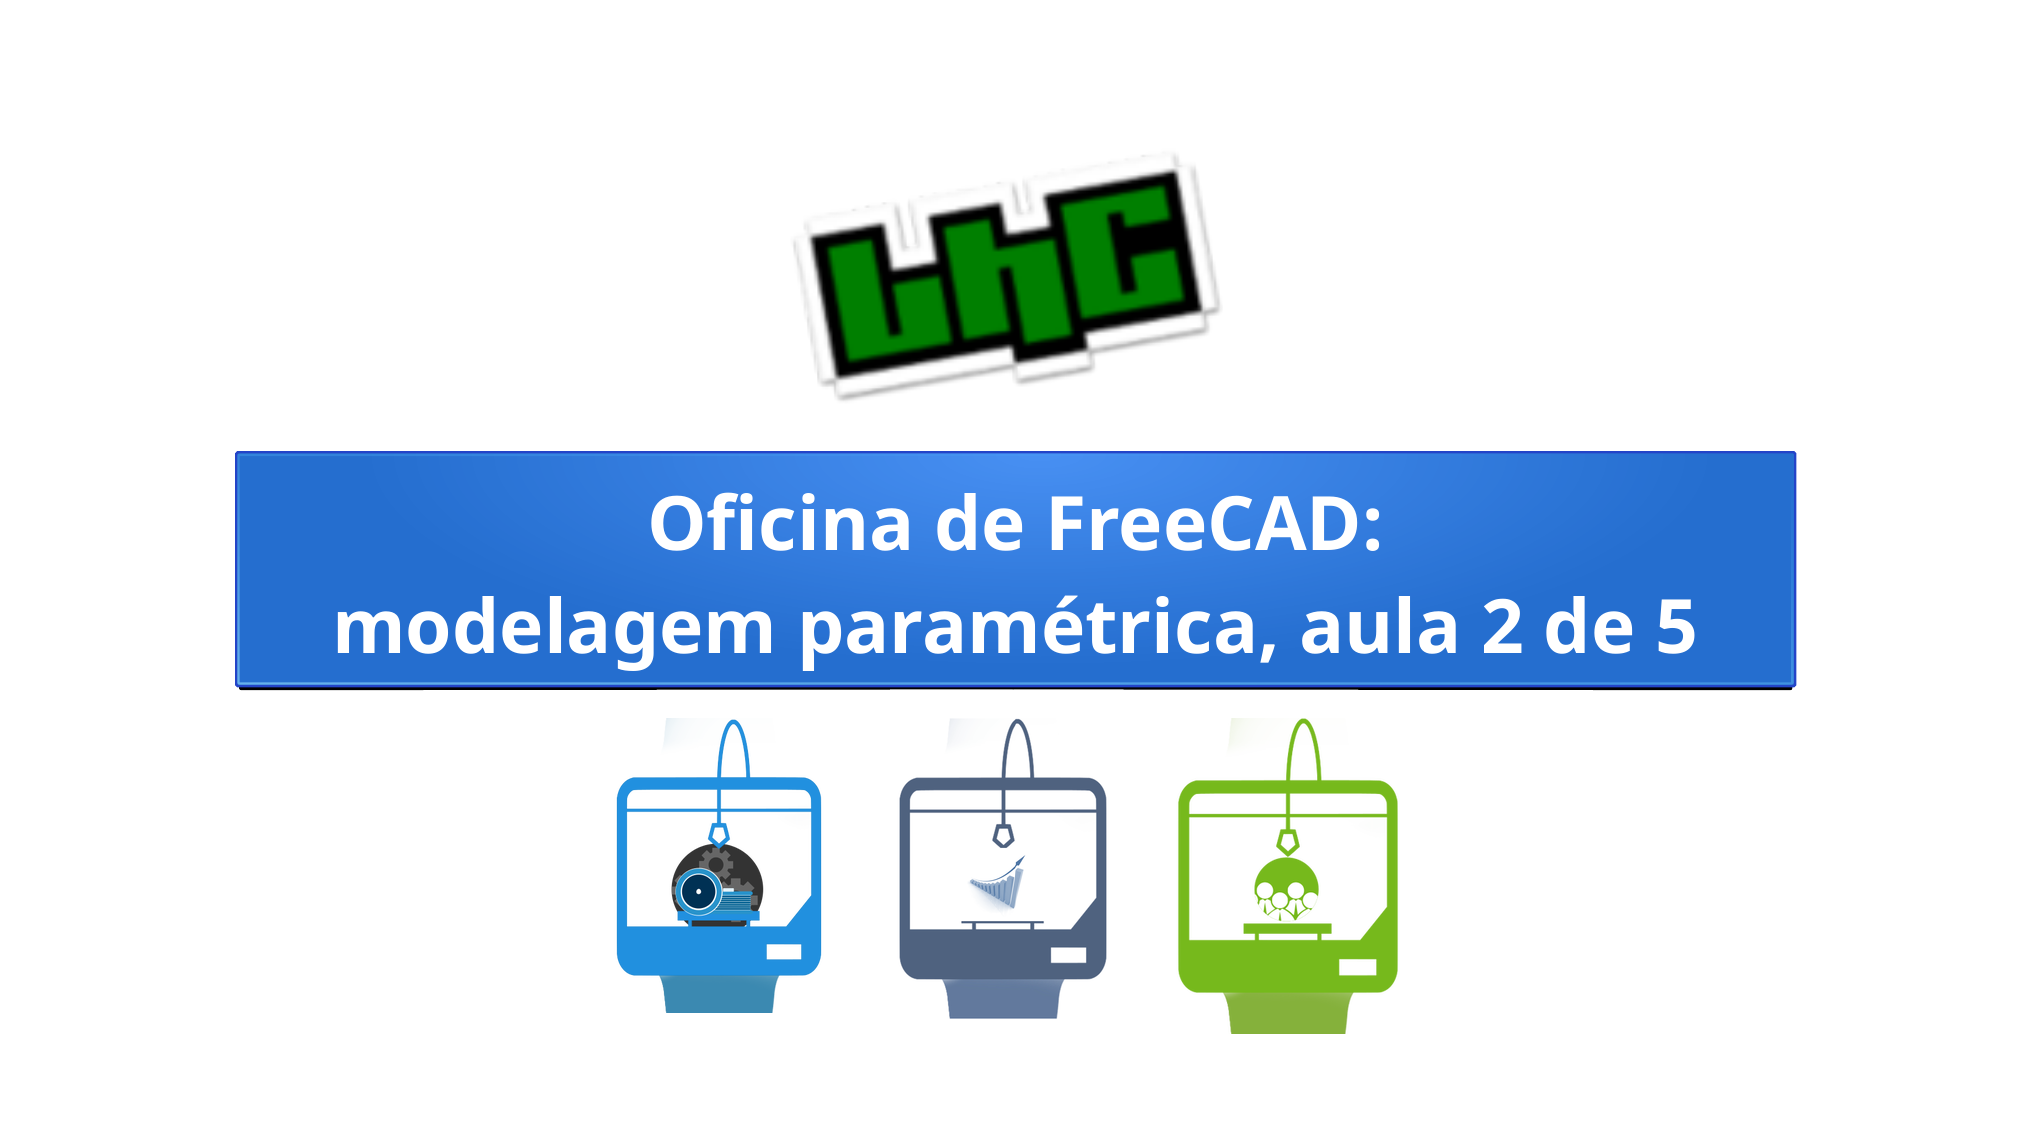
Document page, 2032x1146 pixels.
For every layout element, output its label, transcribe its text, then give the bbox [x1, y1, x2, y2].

title Oficina de FreeCAD: modelagem paramétrica, aula 2 de 5 [106, 399, 1926, 747]
picture [779, 147, 1250, 414]
picture [602, 699, 1430, 1040]
